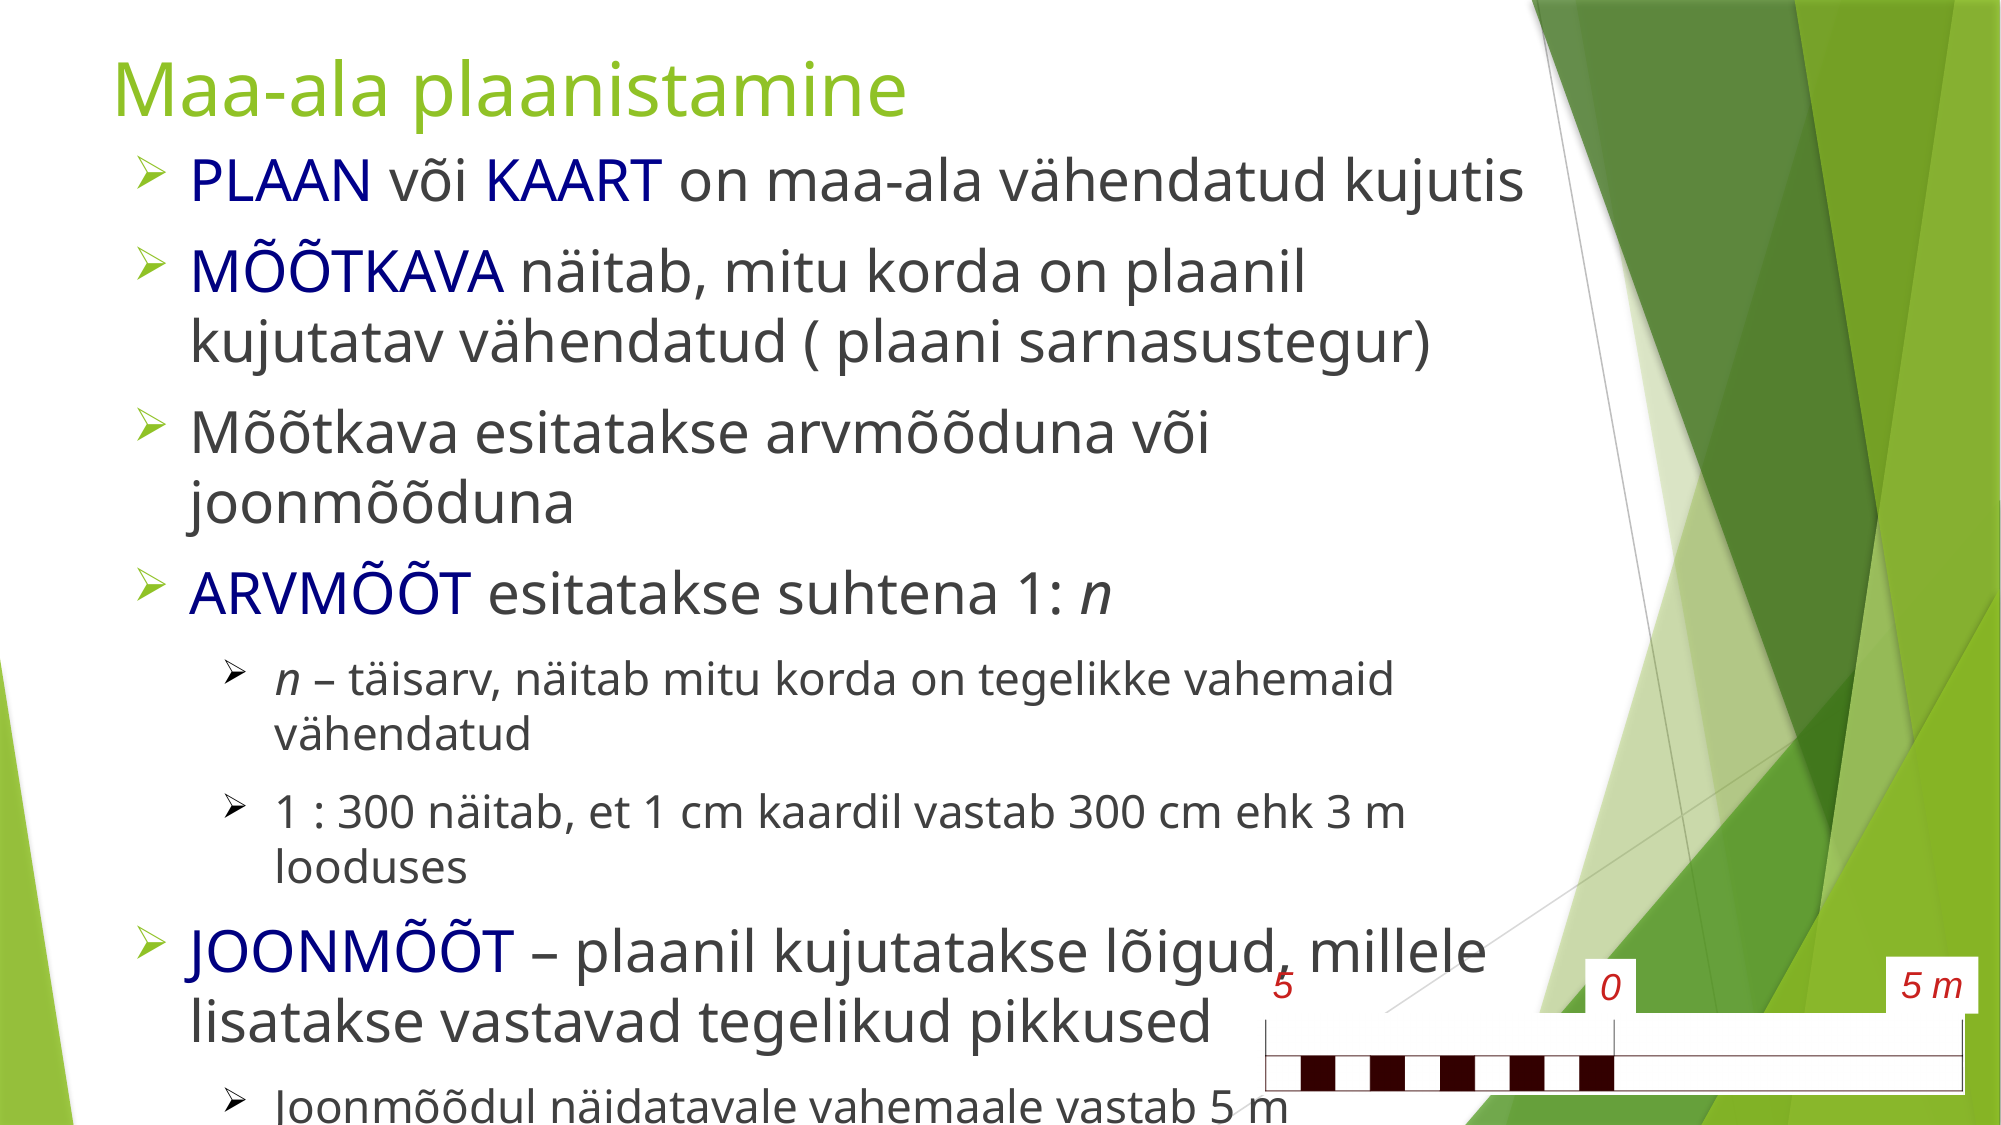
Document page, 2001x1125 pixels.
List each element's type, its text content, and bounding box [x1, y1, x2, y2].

title Maa-ala plaanistamine [96, 33, 1508, 251]
text_box 5 [1257, 956, 1309, 1013]
list PLAAN või KAART on maa-ala vähendatud kujutis MÕÕTKAVA näitab, mitu korda on plaanil kujutatav vähendatud ( plaani sarnasustegur) Mõõtkava esitatakse arvmõõduna või joonmõõduna ARVMÕÕT esitatakse suhtena 1: n n – täisarv, näitab mitu korda on tegelikke vahemaid vähendatud 1 : 300 näitab, et 1 cm kaardil vastab 300 cm ehk 3 m looduses JOONMÕÕT – plaanil kujutatakse lõigud, millele lisatakse vastavad tegelikud pikkused Joonmõõdul näidatavale vahemaale vastab 5 m looduses [118, 135, 1575, 1043]
picture [1257, 1013, 1965, 1095]
text_box 5 m [1886, 956, 1979, 1014]
text_box 0 [1585, 958, 1636, 1013]
